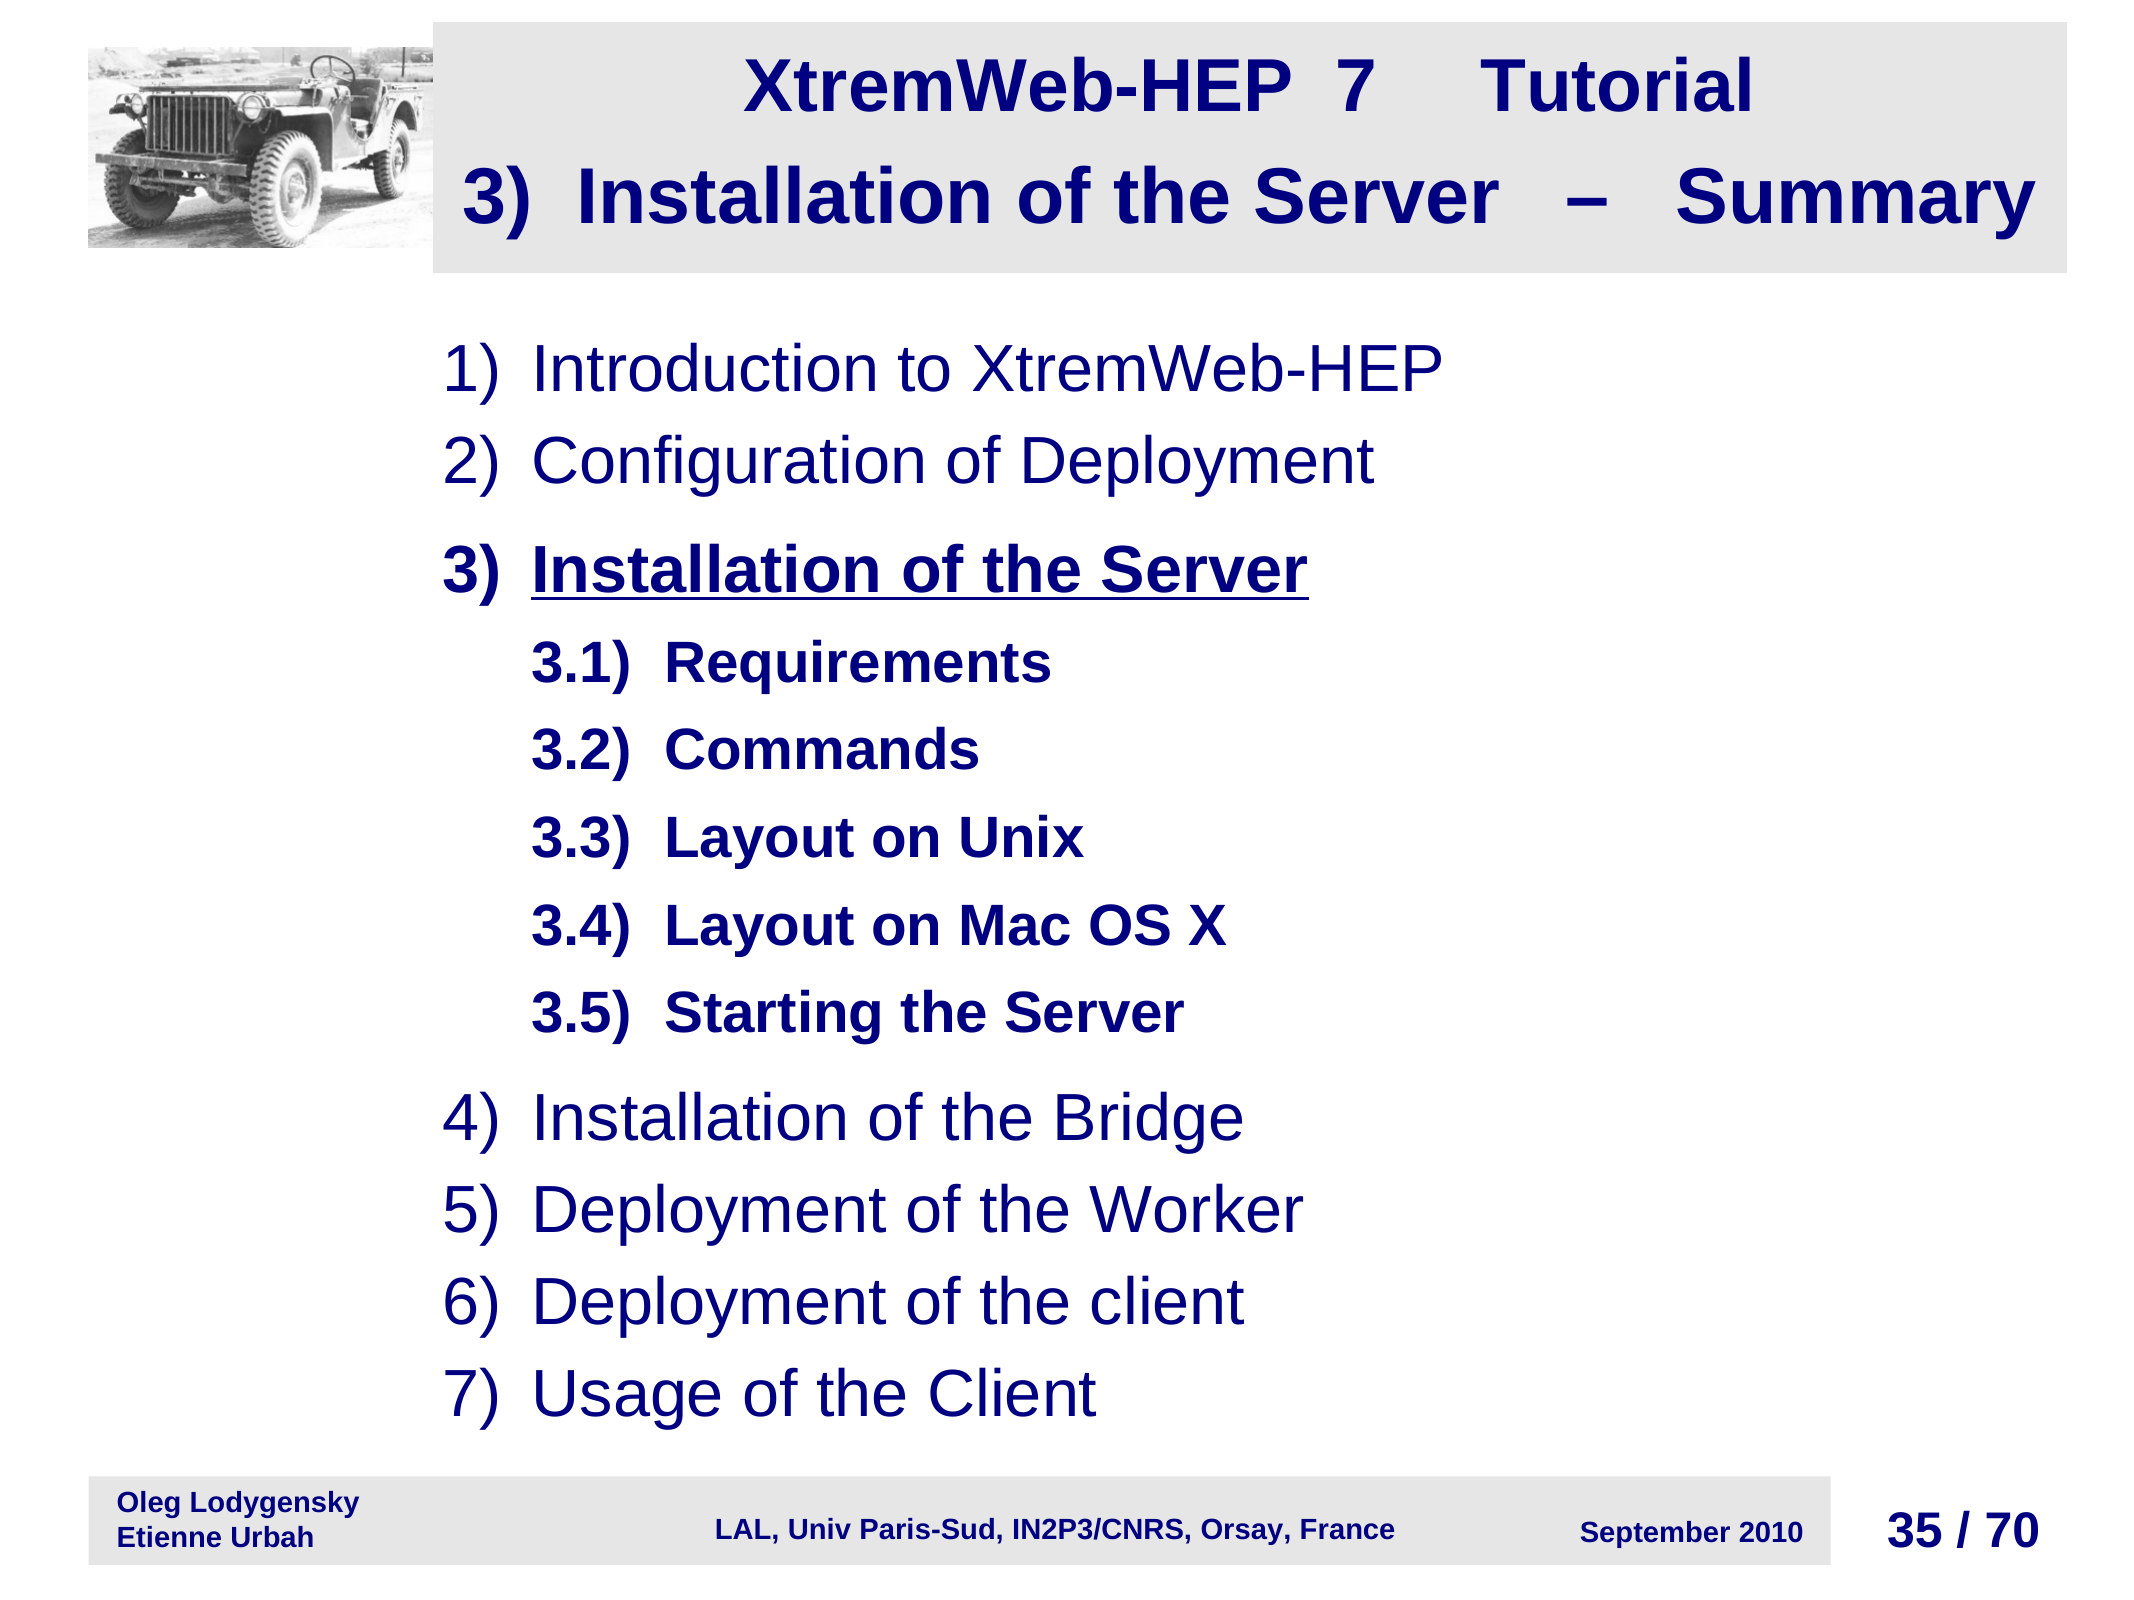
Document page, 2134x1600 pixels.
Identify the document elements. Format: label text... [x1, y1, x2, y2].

picture [88, 47, 433, 248]
text_box Introduction to XtremWeb-HEP Configuration of Deployment Installation of the Server Requirements Commands Layout on Unix Layout on Mac OS X Starting the Server Installation of the Bridge Deployment of the Worker Deployment of the client Usage of the Client [442, 324, 1920, 1398]
title 3) Installation of the Server – Summary [442, 118, 2067, 266]
